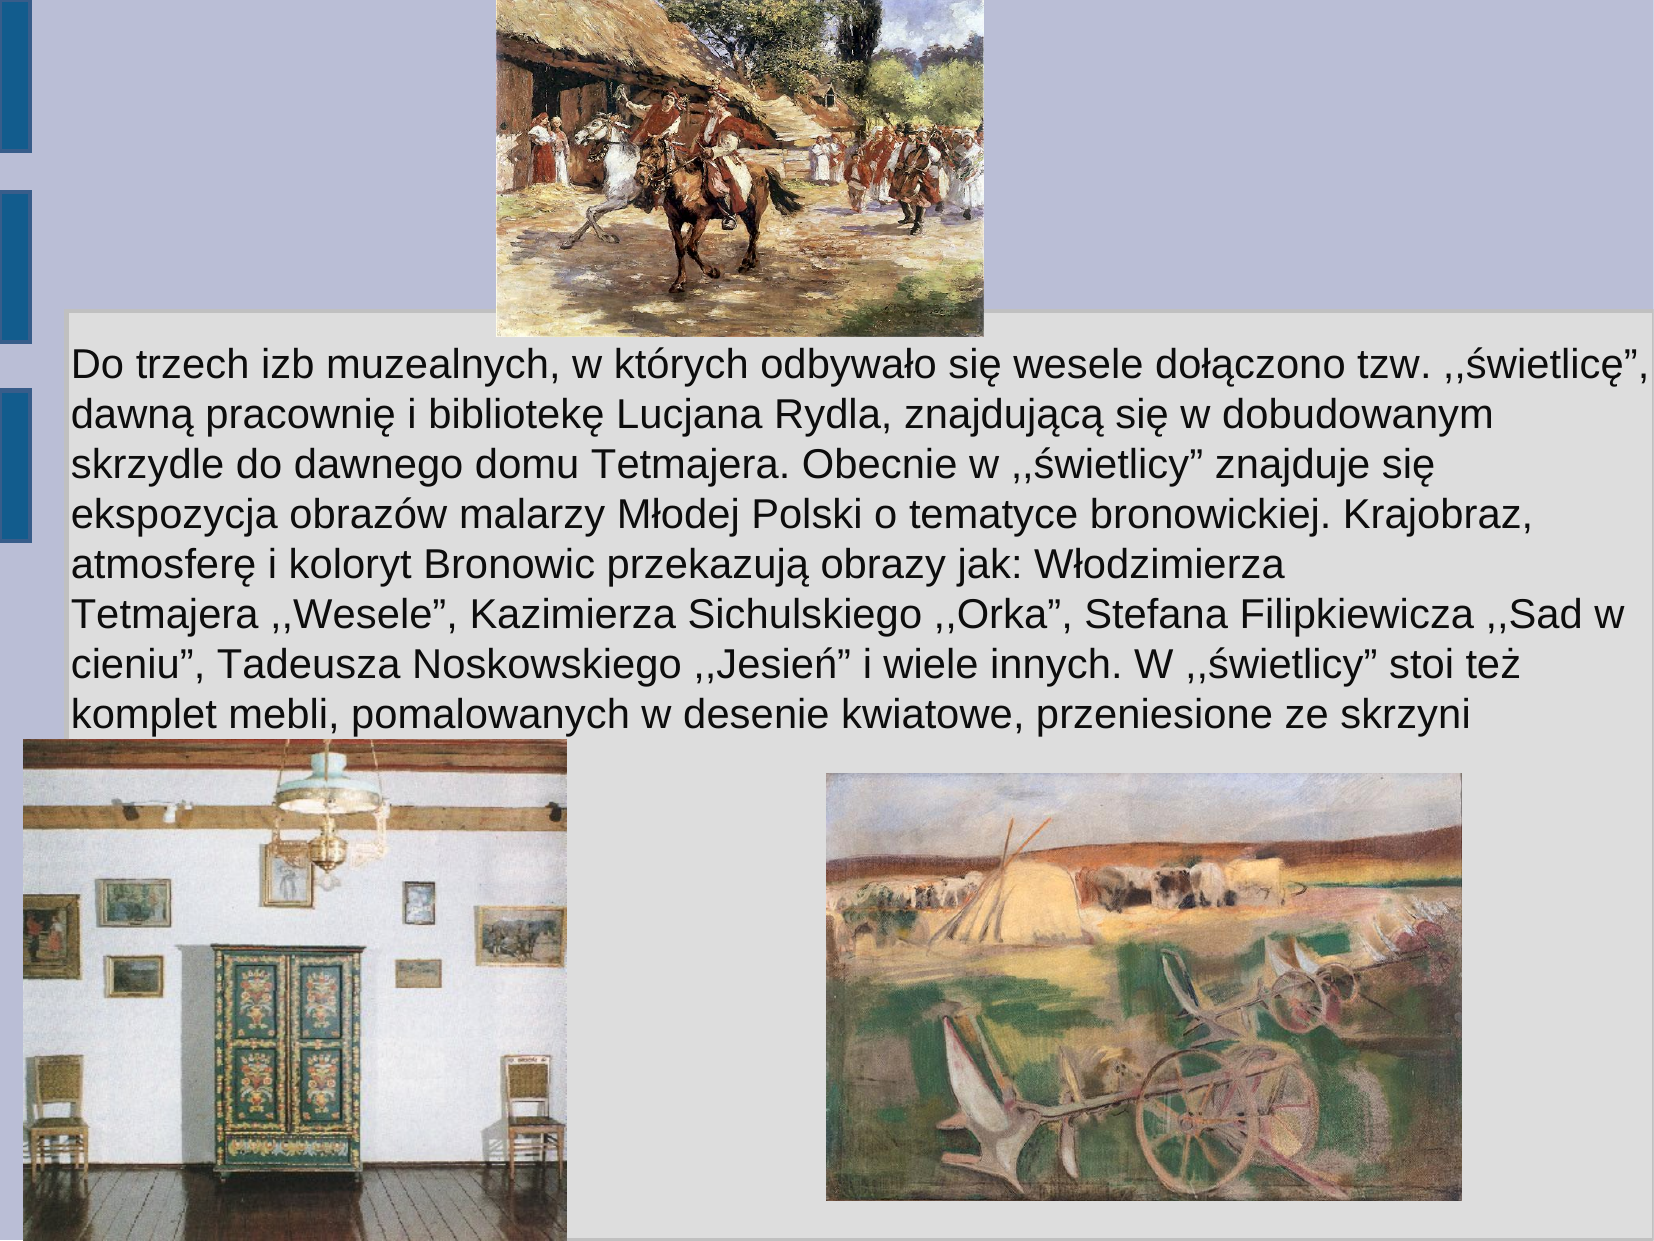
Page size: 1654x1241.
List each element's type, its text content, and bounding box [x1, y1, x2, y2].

picture [23, 739, 567, 1241]
subtitle Do trzech izb muzealnych, w których odbywało się wesele dołączono tzw. ,,świetlicę”, dawną pracownię i bibliotekę Lucjana Rydla, znajdującą się w dobudowanym skrzydle do dawnego domu Tetmajera. Obecnie w ,,świetlicy” znajduje się ekspozycja obrazów malarzy Młodej Polski o tematyce bronowickiej. Krajobraz, atmosferę i koloryt Bronowic przekazują obrazy jak: Włodzimierza Tetmajera ,,Wesele”, Kazimierza Sichulskiego ,,Orka”, Stefana Filipkiewicza ,,Sad w cieniu”, Tadeusza Noskowskiego ,,Jesień” i wiele innych. W ,,świetlicy” stoi też komplet mebli, pomalowanych w desenie kwiatowe, przeniesione ze skrzyni krakowskiej. [70, 336, 1654, 1241]
picture [826, 773, 1462, 1201]
picture [496, 0, 984, 337]
